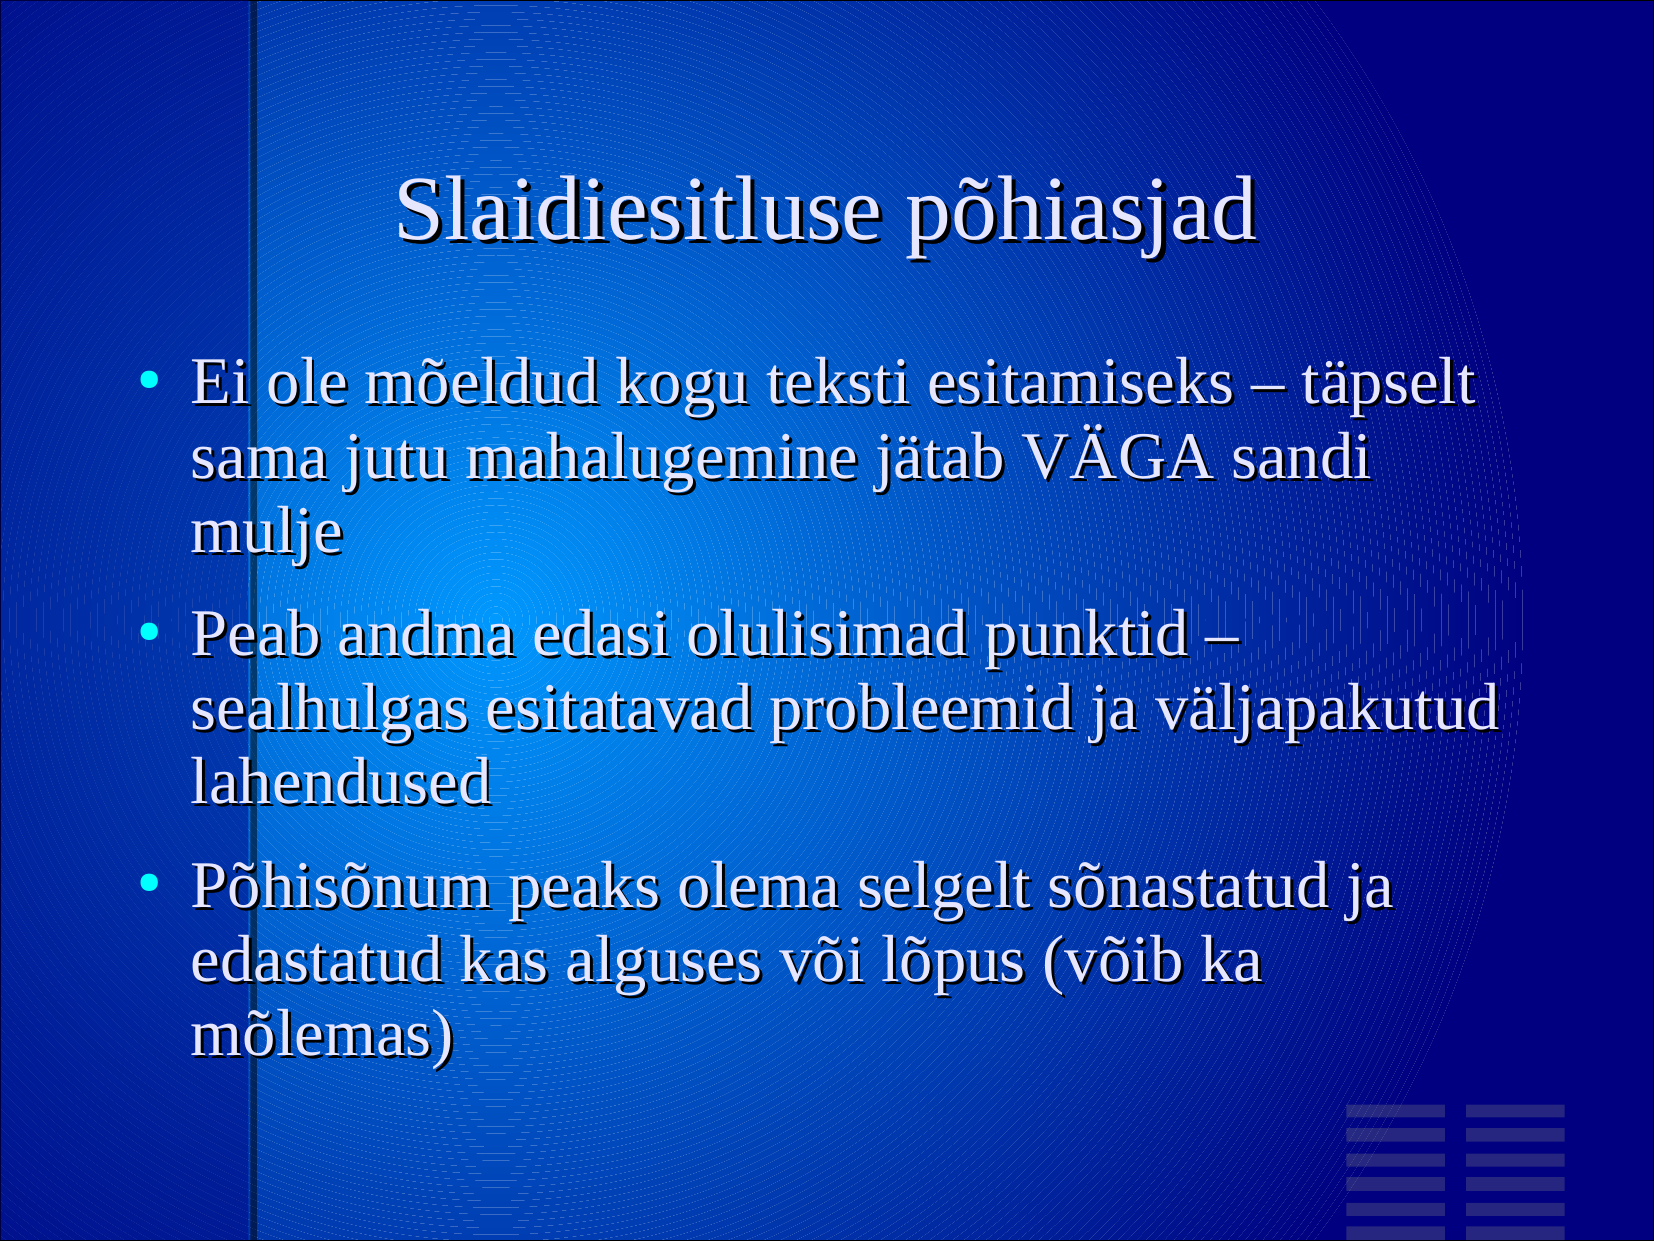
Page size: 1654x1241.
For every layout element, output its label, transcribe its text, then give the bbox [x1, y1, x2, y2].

list Ei ole mõeldud kogu teksti esitamiseks – täpselt sama jutu mahalugemine jätab VÄGA sandi mulje Peab andma edasi olulisimad punktid – sealhulgas esitatavad probleemid ja väljapakutud lahendused Põhisõnum peaks olema selgelt sõnastatud ja edastatud kas alguses või lõpus (võib ka mõlemas) [119, 344, 1533, 1164]
title Slaidiesitluse põhiasjad [119, 104, 1533, 313]
